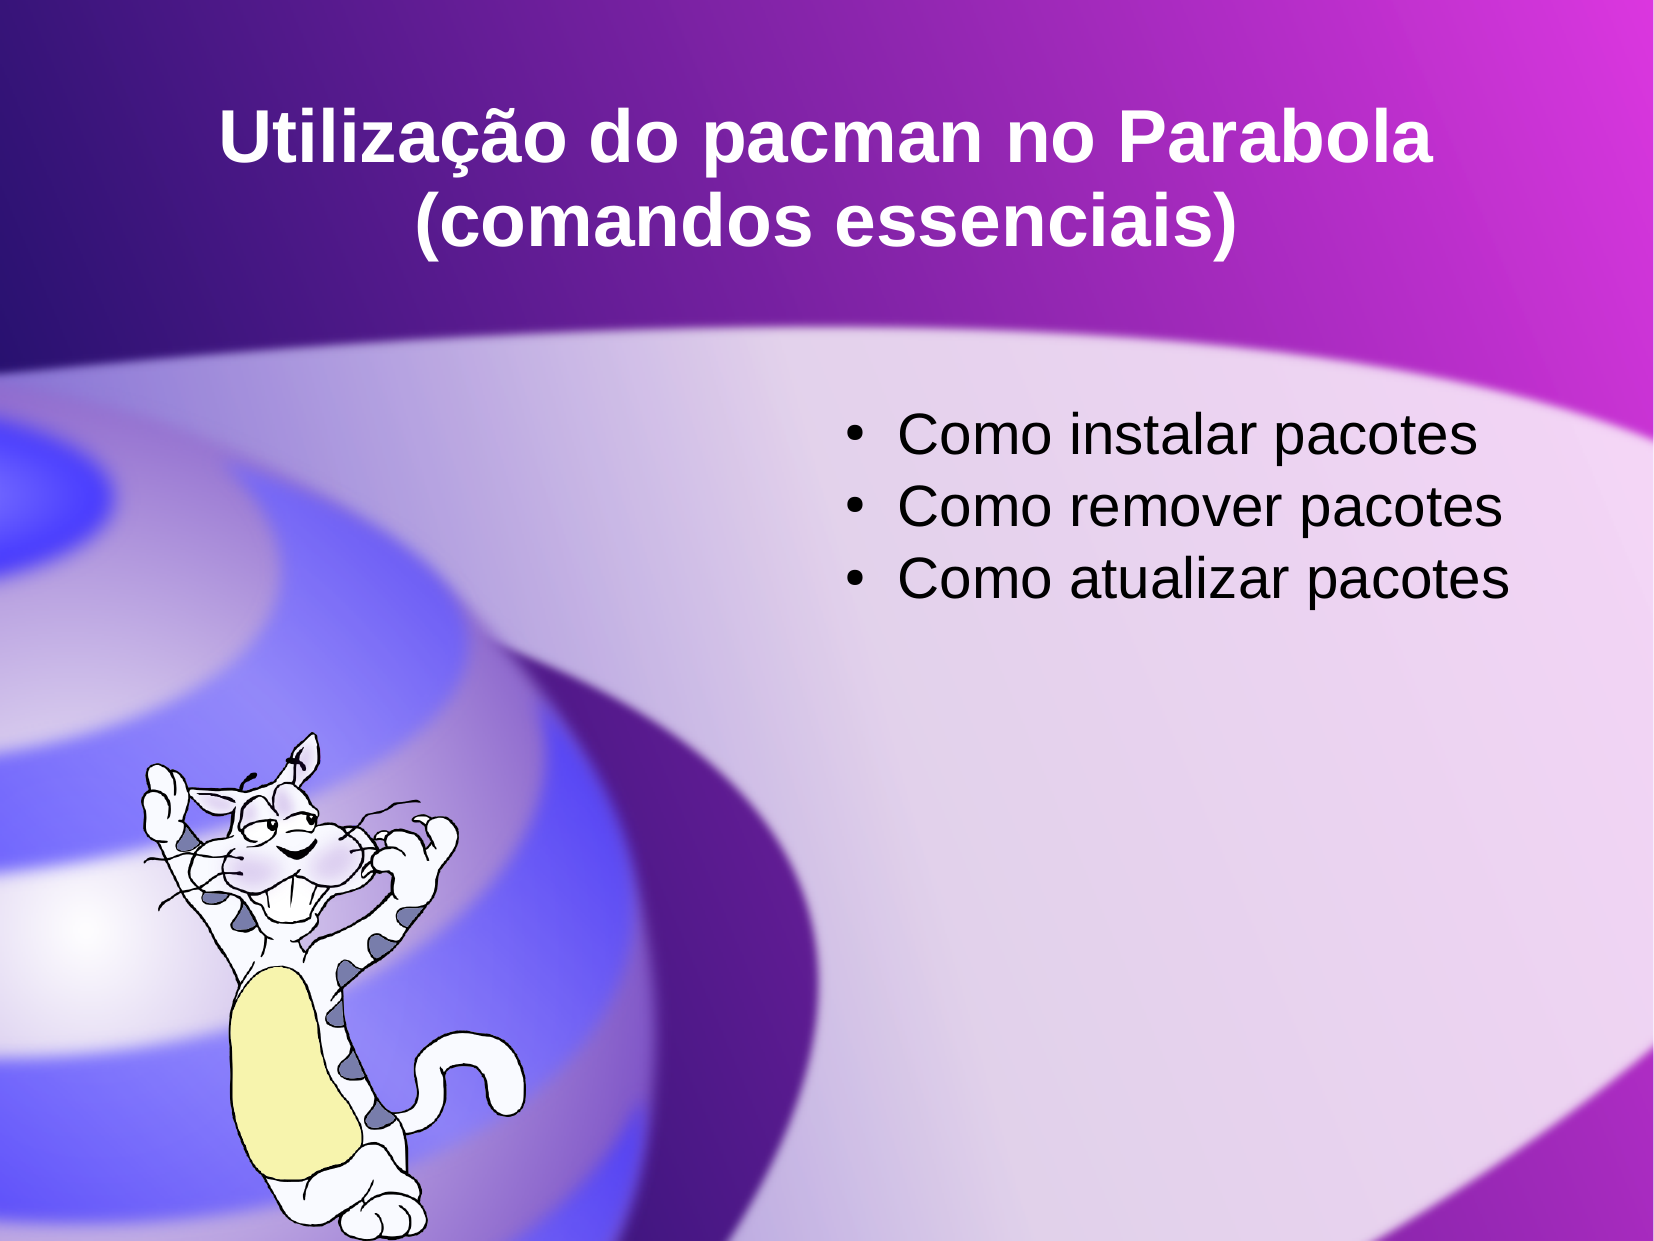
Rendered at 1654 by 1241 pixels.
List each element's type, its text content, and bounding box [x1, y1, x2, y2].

picture [0, 0, 1654, 1241]
list Como instalar pacotes Como remover pacotes Como atualizar pacotes [826, 401, 1642, 1205]
title Utilização do pacman no Parabola (comandos essenciais) [82, 50, 1571, 308]
